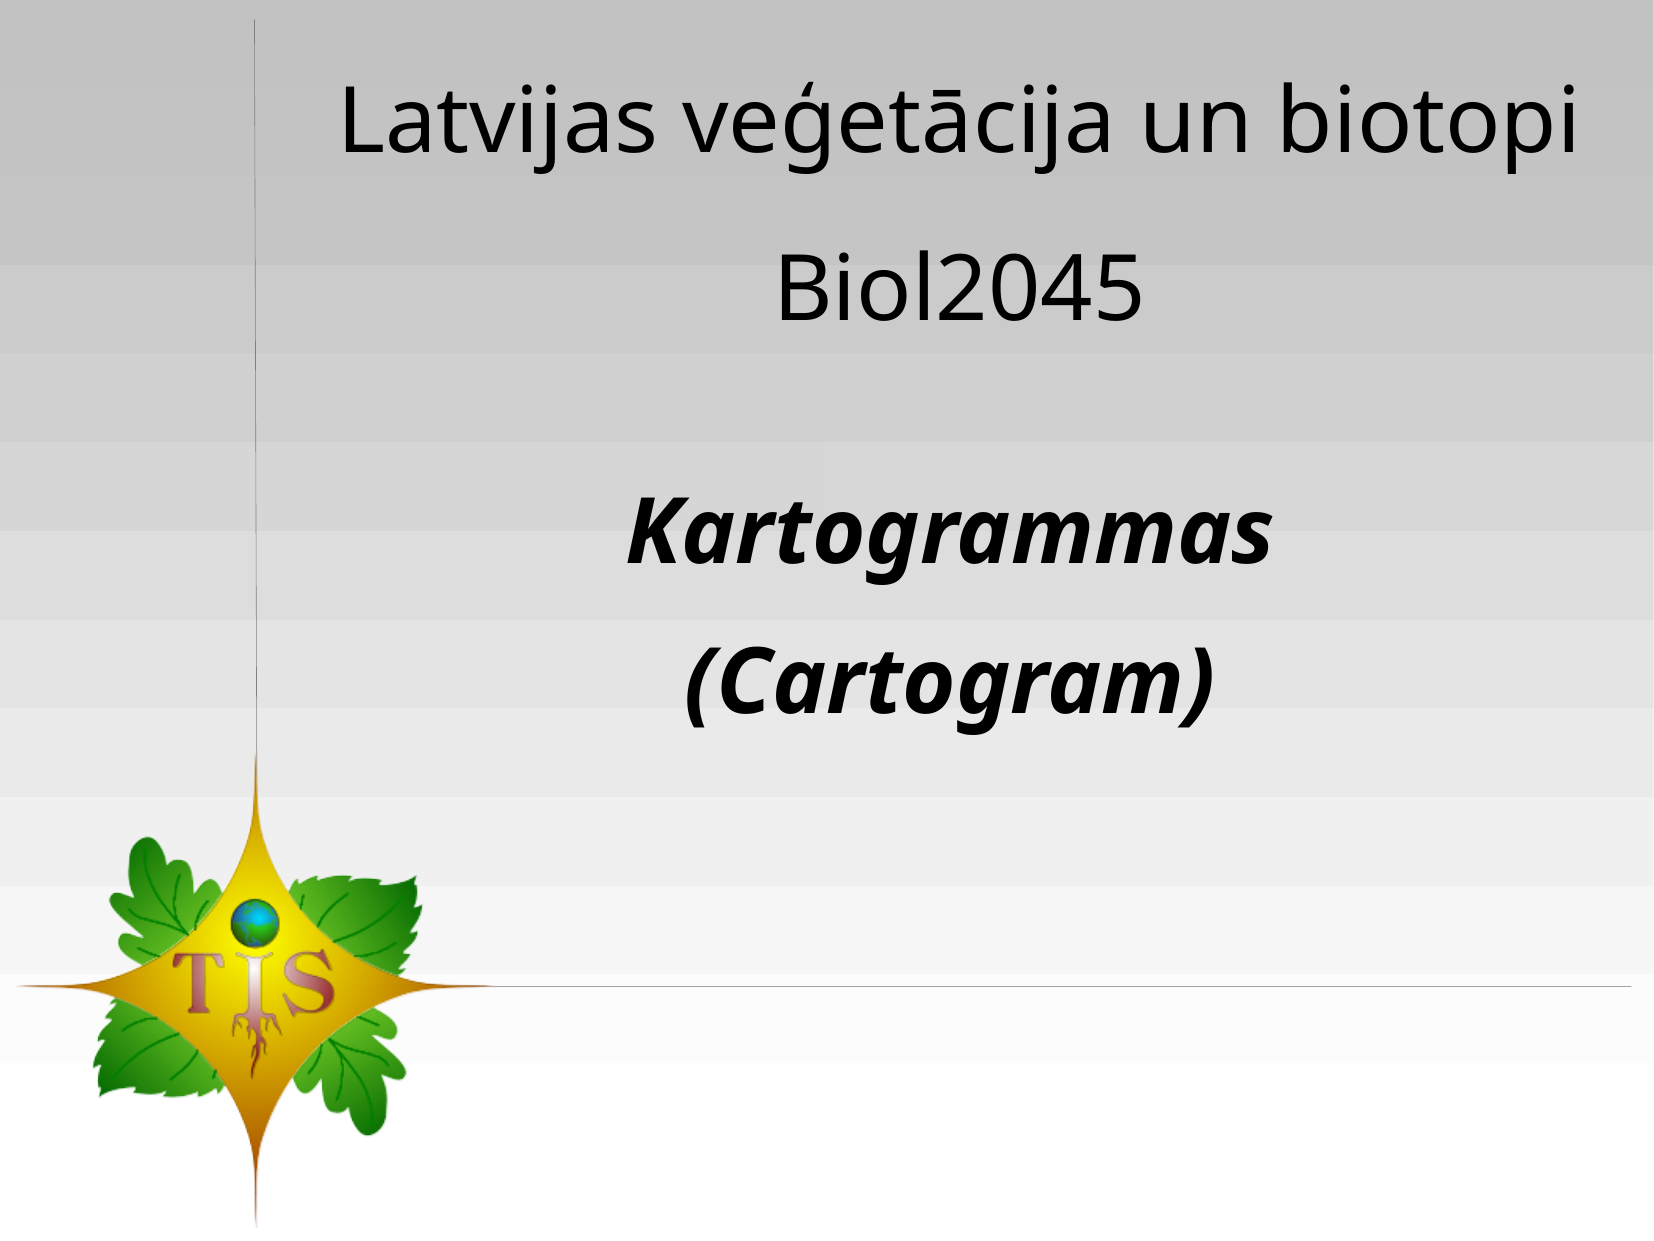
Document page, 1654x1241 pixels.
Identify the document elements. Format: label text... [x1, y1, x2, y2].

title Kartogrammas (Cartogram) [295, 324, 1607, 857]
picture [0, 0, 1654, 1241]
